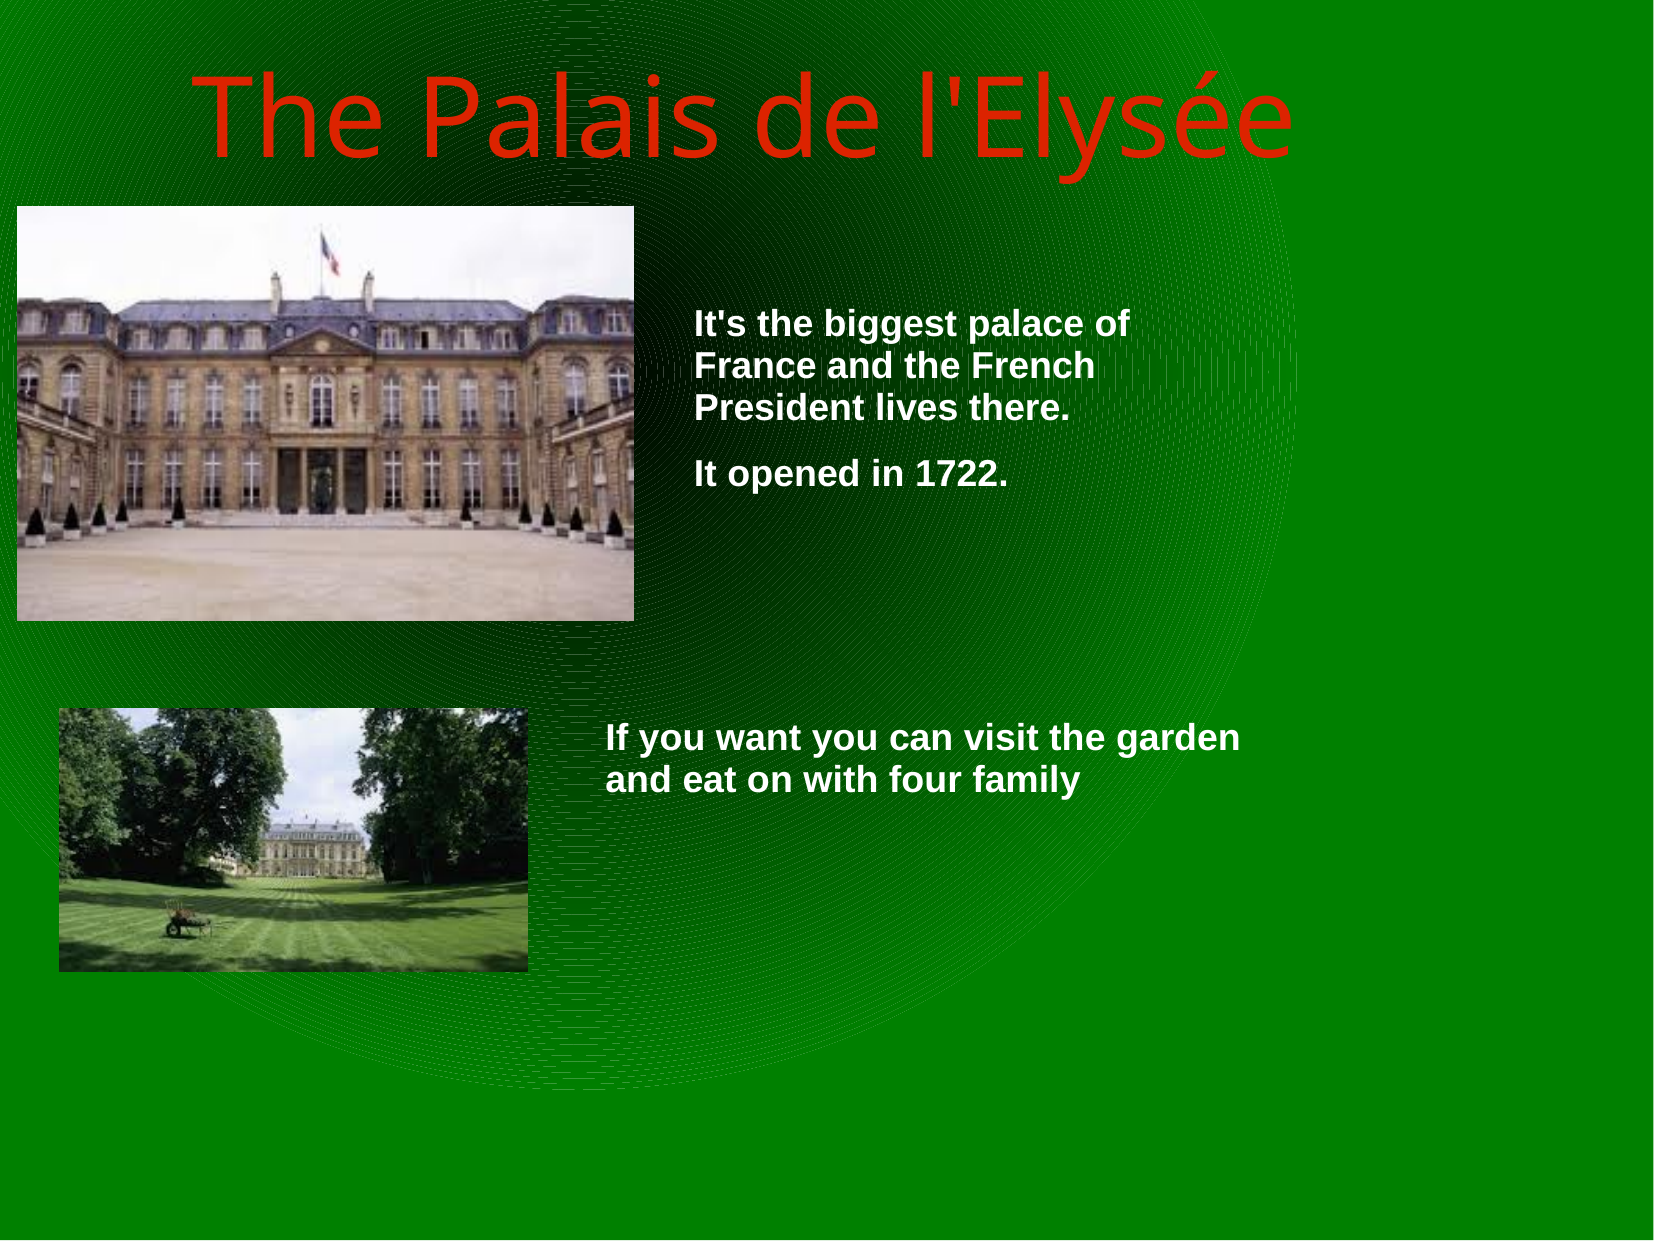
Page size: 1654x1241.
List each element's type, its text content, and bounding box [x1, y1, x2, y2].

text_box It's the biggest palace of France and the French President lives there. [679, 295, 1182, 440]
text_box If you want you can visit the garden and eat on with four family [590, 708, 1329, 810]
text_box It opened in 1722. [679, 445, 1063, 504]
picture [17, 206, 634, 621]
picture [59, 708, 528, 972]
text_box The Palais de l'Elysée [177, 29, 1506, 181]
